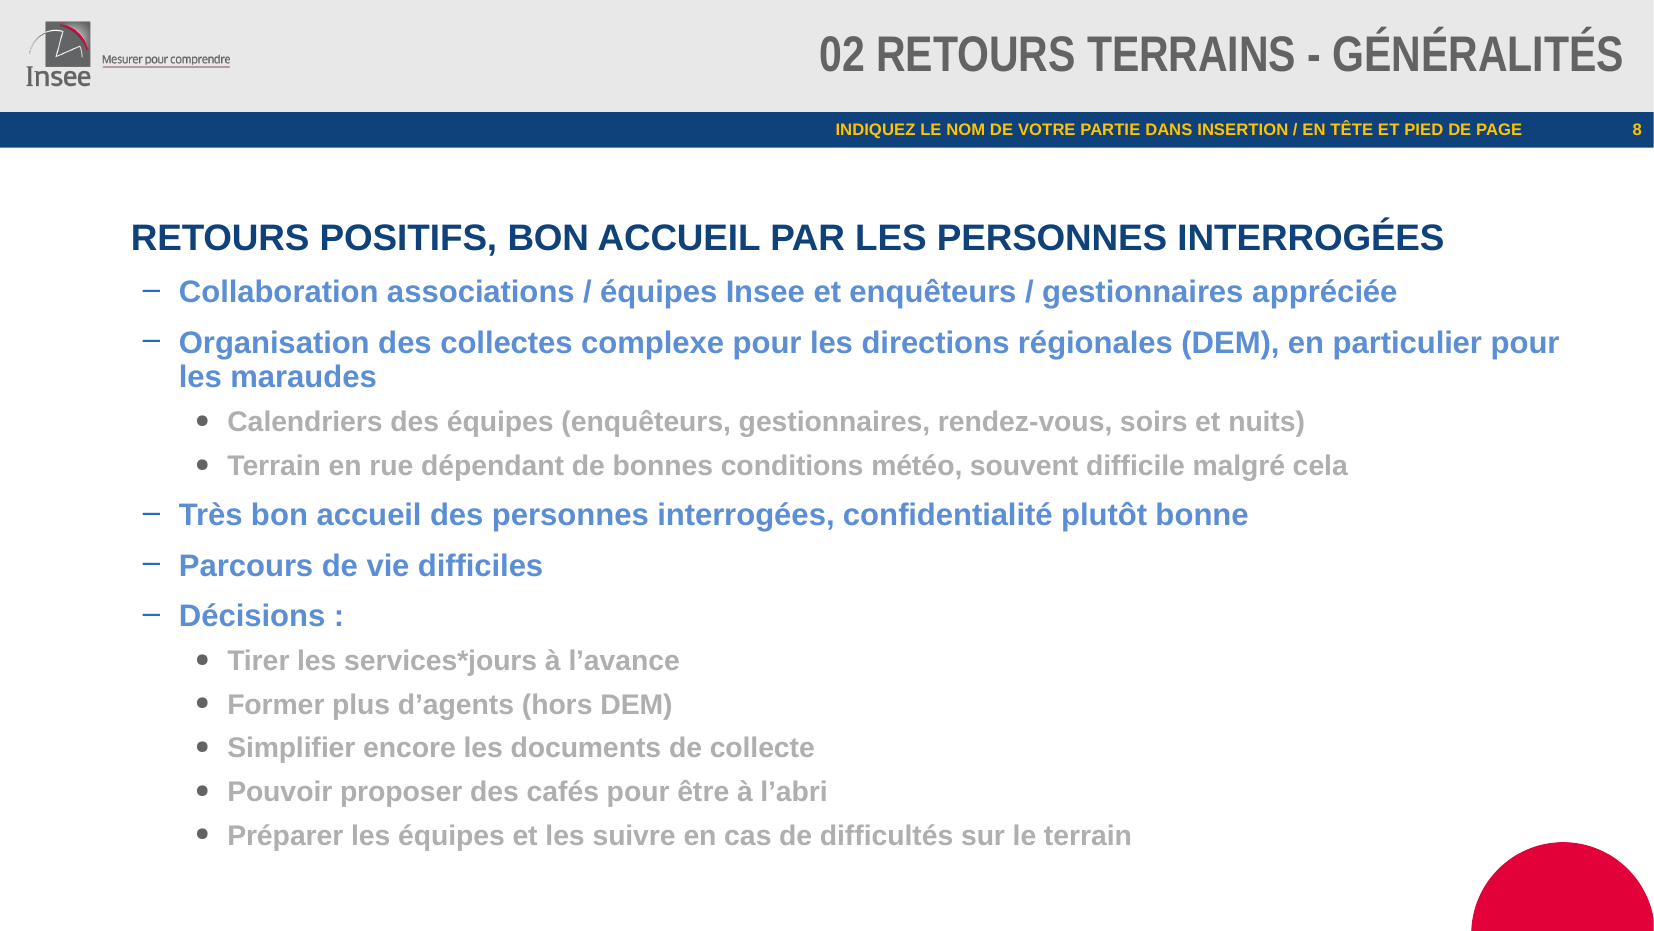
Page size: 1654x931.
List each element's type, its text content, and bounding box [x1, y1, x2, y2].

picture [23, 0, 230, 89]
title 02 RETOURS TERRAINS - généralités [265, 0, 1625, 107]
list Retours positifs, Bon accueil par les personnes interrogées Collaboration associations / équipes Insee et enquêteurs / gestionnaires appréciée Organisation des collectes complexe pour les directions régionales (DEM), en particulier pour les maraudes Calendriers des équipes (enquêteurs, gestionnaires, rendez-vous, soirs et nuits) Terrain en rue dépendant de bonnes conditions météo, souvent difficile malgré cela Très bon accueil des personnes interrogées, confidentialité plutôt bonne Parcours de vie difficiles Décisions : Tirer les services*jours à l’avance Former plus d’agents (hors DEM) Simplifier encore les documents de collecte Pouvoir proposer des cafés pour être à l’abri Préparer les équipes et les suivre en cas de difficultés sur le terrain [82, 217, 1571, 861]
picture [1471, 842, 1654, 931]
